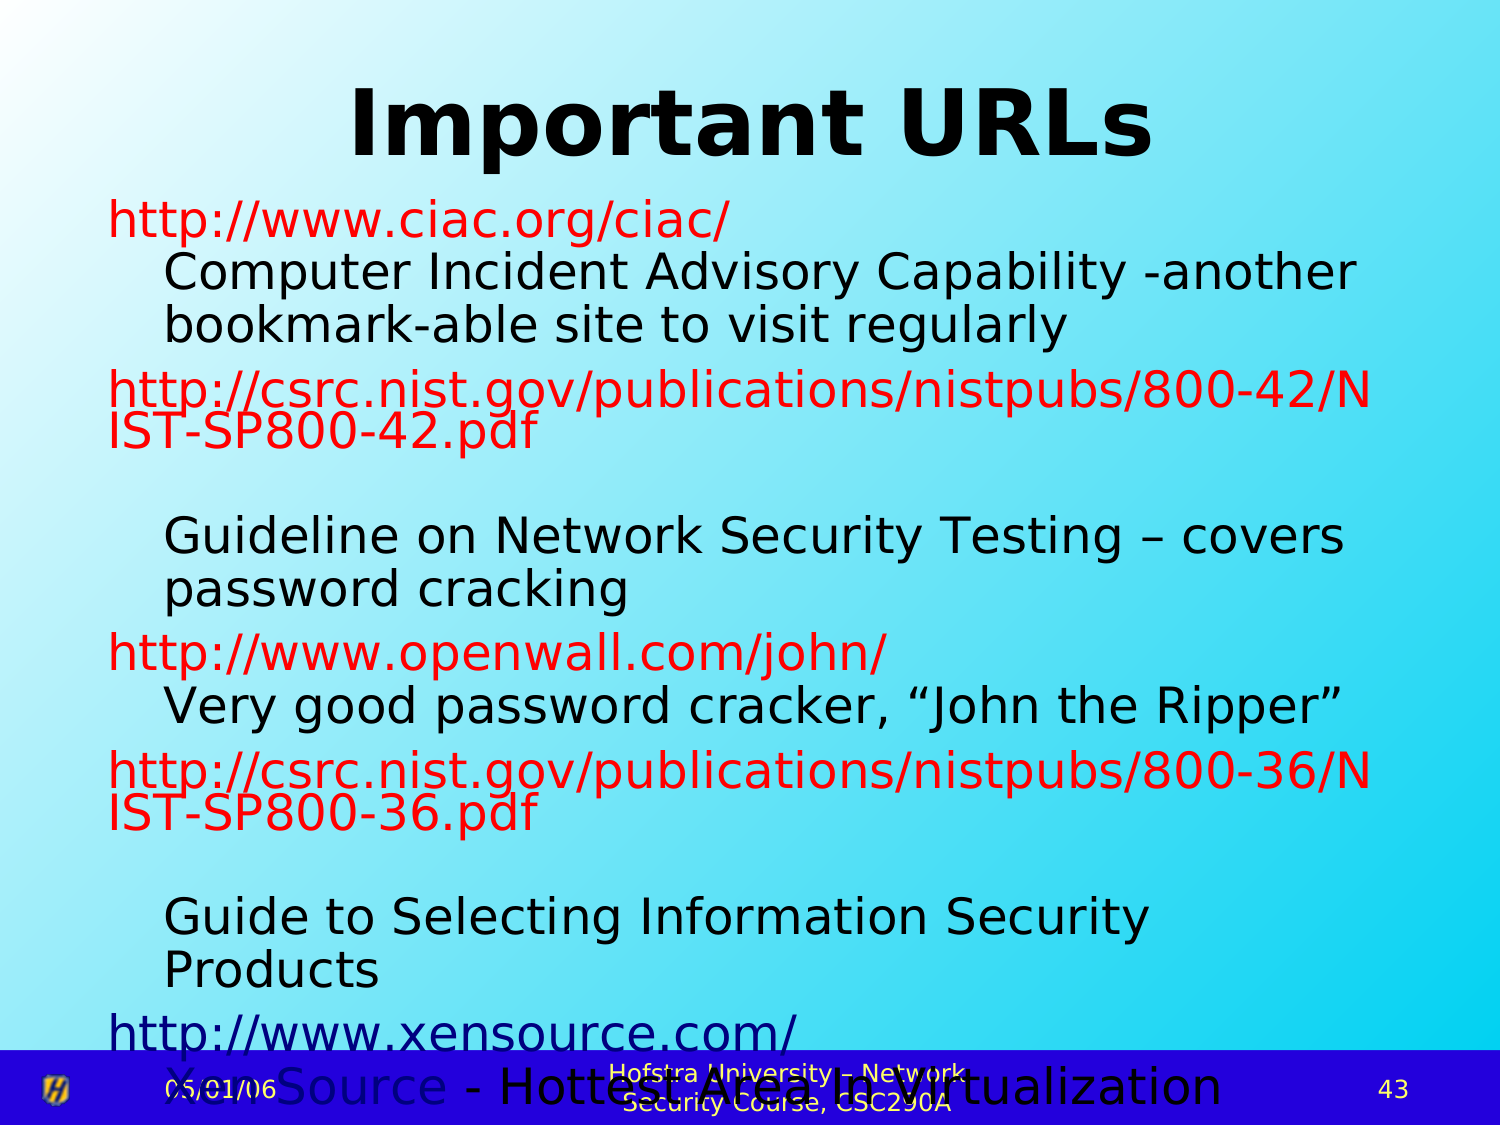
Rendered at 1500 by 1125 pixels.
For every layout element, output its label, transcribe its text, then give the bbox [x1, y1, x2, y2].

picture [37, 1072, 76, 1110]
list http://www.ciac.org/ciac/ Computer Incident Advisory Capability -another bookmark-able site to visit regularly http://csrc.nist.gov/publications/nistpubs/800-42/NIST-SP800-42.pdf Guideline on Network Security Testing – covers password cracking http://www.openwall.com/john/ Very good password cracker, “John the Ripper” http://csrc.nist.gov/publications/nistpubs/800-36/NIST-SP800-36.pdf Guide to Selecting Information Security Products http://www.xensource.com/ Xen Source - Hottest Area In Virtualization [92, 187, 1400, 1125]
title Important URLs [112, 57, 1391, 184]
